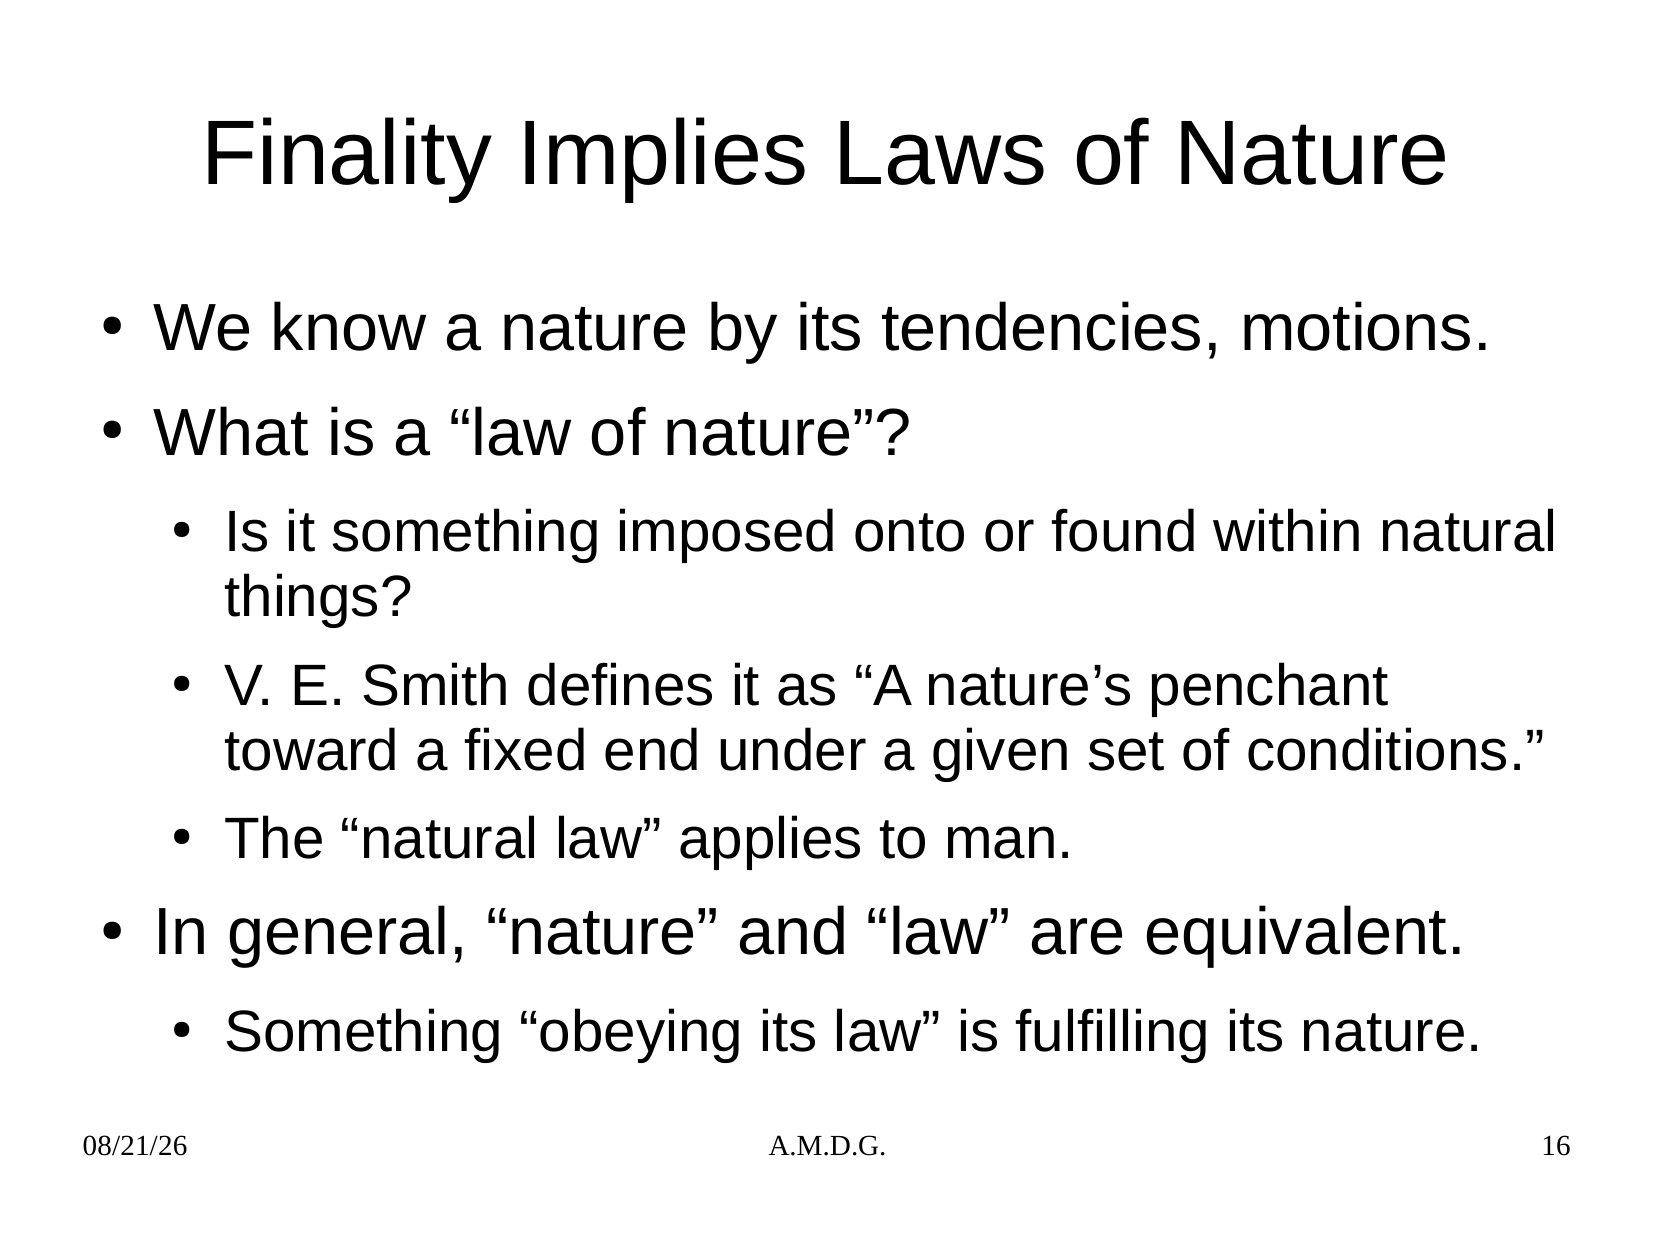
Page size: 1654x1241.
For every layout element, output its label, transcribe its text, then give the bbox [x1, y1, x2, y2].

title Finality Implies Laws of Nature [82, 49, 1571, 257]
list We know a nature by its tendencies, motions. What is a “law of nature”? Is it something imposed onto or found within natural things? V. E. Smith defines it as “A nature’s penchant toward a fixed end under a given set of conditions.” The “natural law” applies to man. In general, “nature” and “law” are equivalent. Something “obeying its law” is fulfilling its nature. [82, 290, 1571, 1109]
